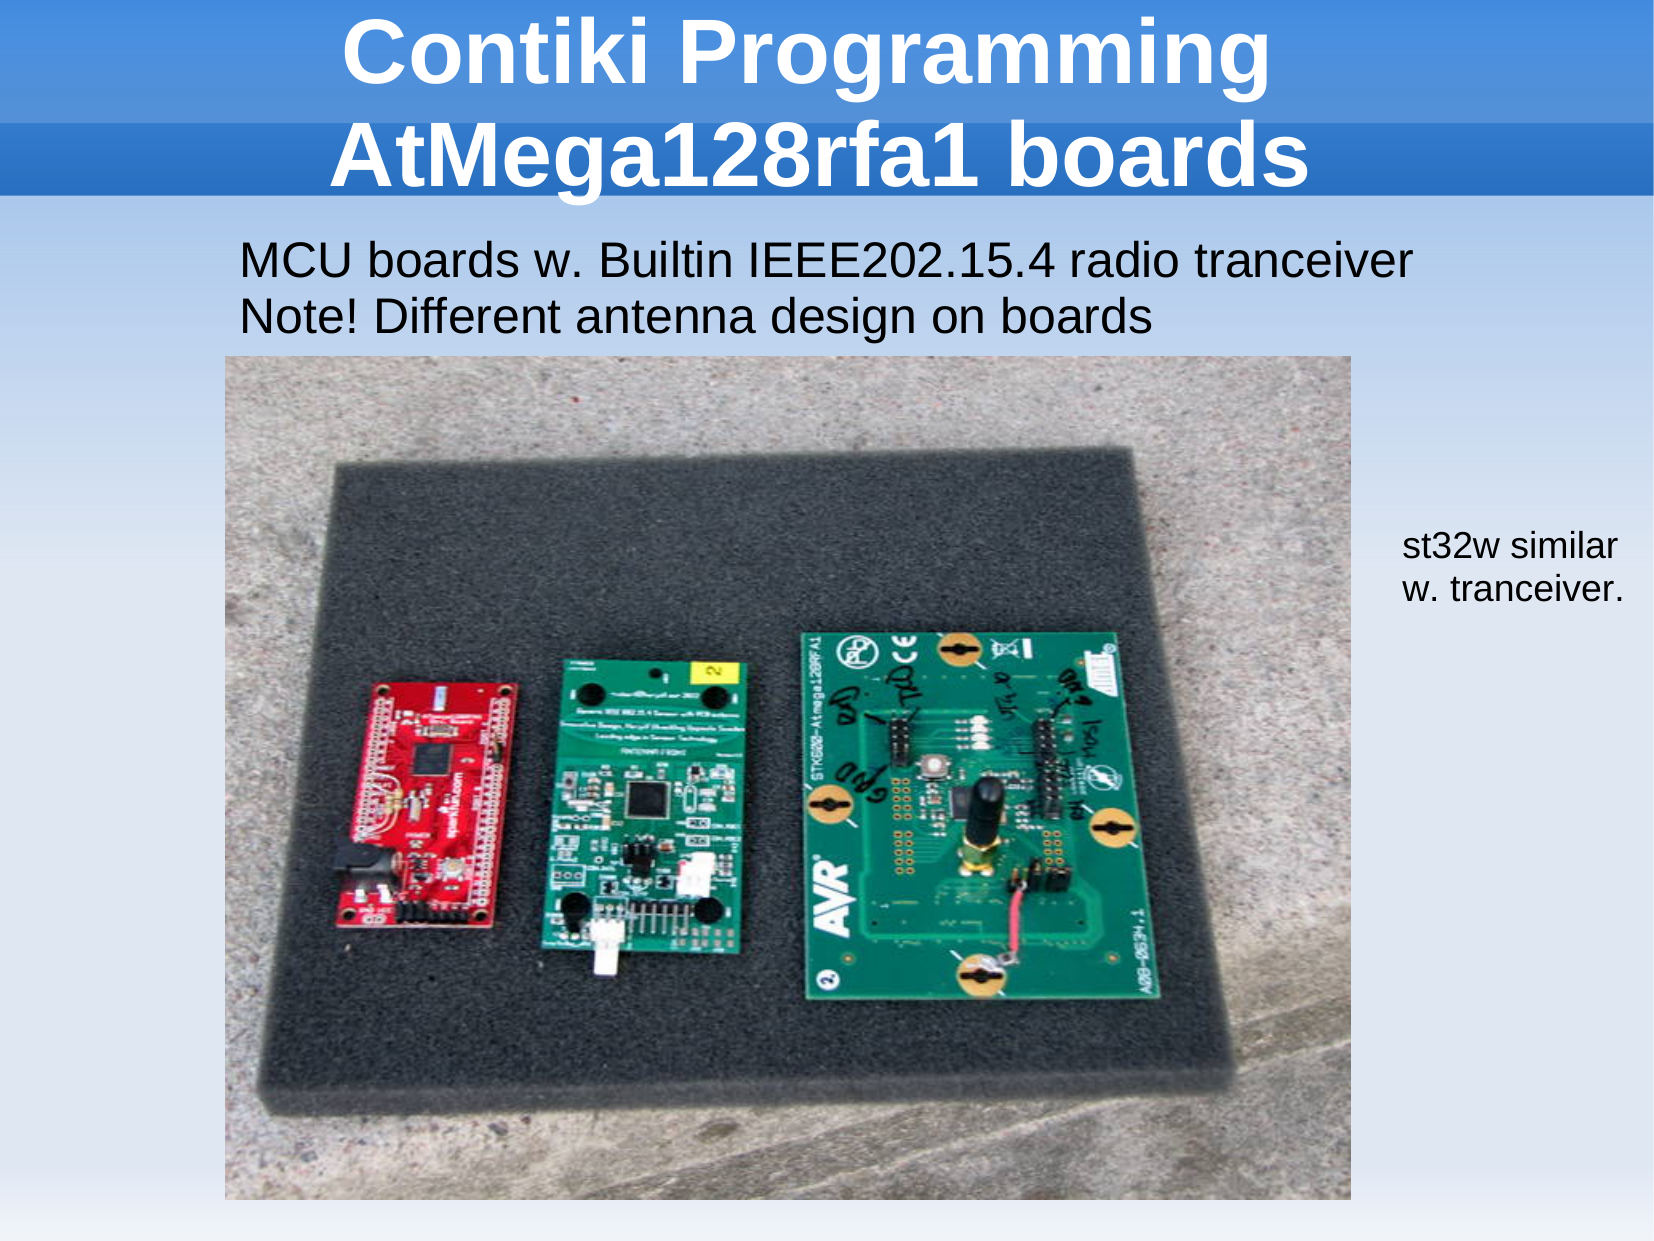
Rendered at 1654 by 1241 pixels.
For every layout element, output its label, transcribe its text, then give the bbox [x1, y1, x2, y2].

title Contiki Programming AtMega128rfa1 boards [76, 0, 1565, 208]
text_box MCU boards w. Builtin IEEE202.15.4 radio tranceiver Note! Different antenna design on boards [225, 225, 1430, 352]
text_box st32w similar w. tranceiver. [1387, 517, 1640, 617]
picture [0, 0, 1654, 1241]
subtitle [82, 290, 1571, 1109]
